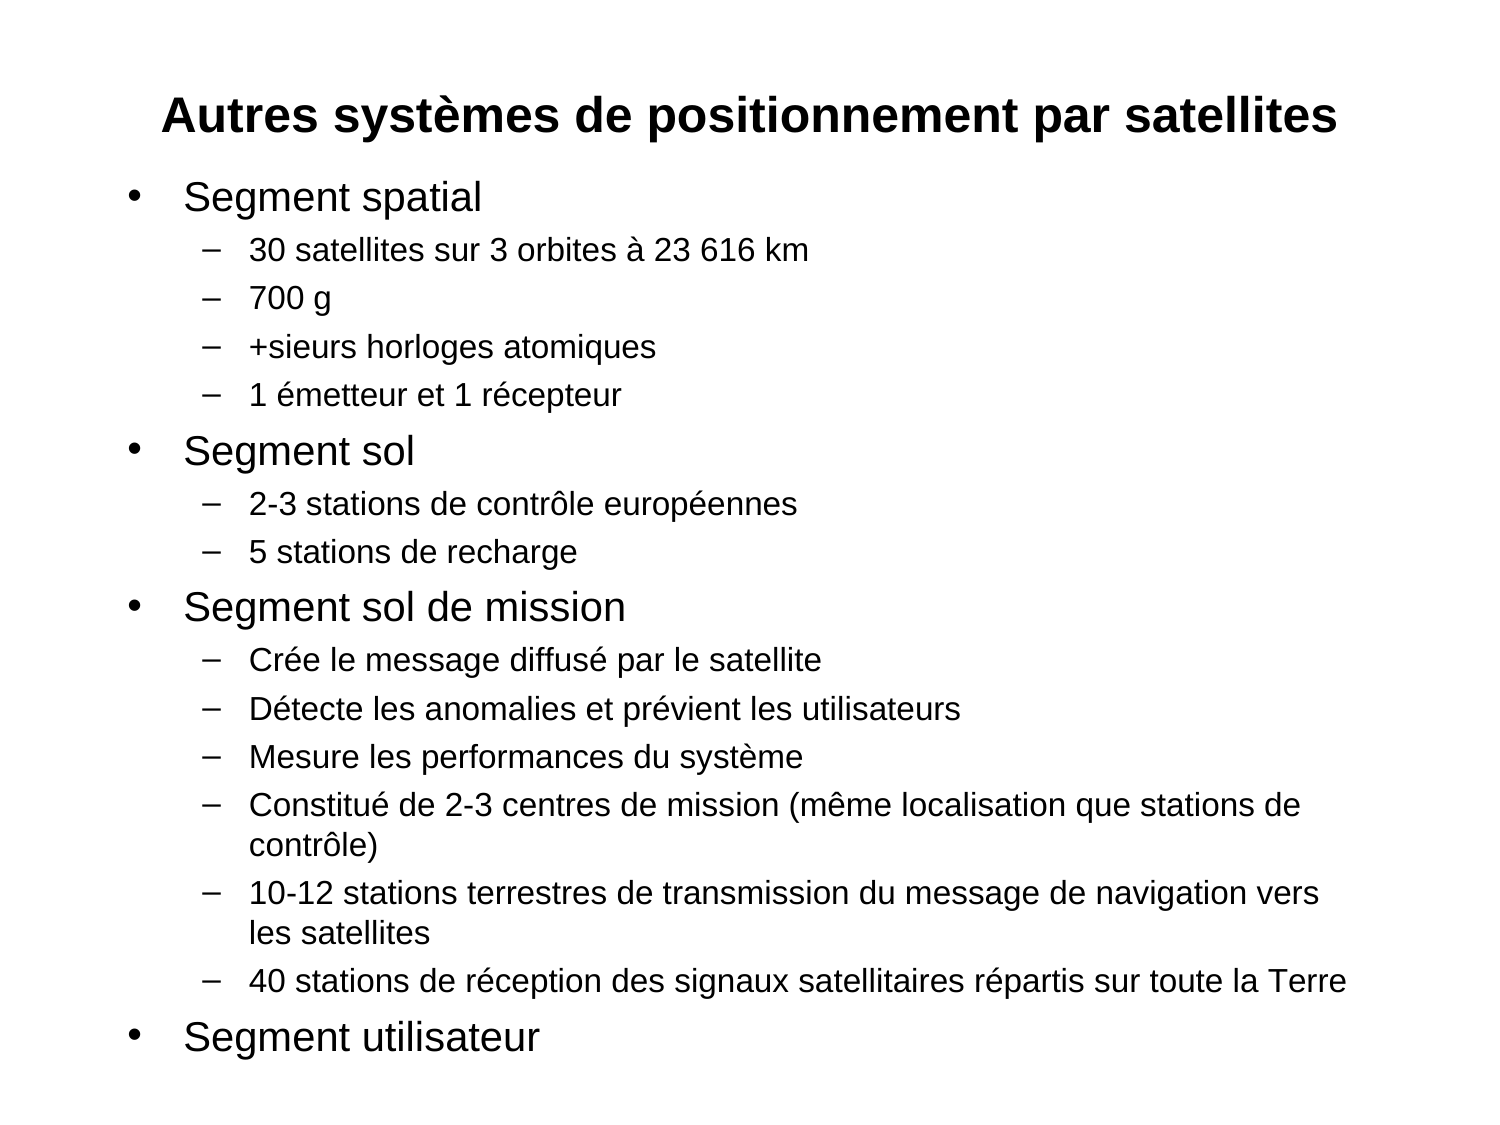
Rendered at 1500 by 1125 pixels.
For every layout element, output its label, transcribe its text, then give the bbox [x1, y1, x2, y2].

list Segment spatial 30 satellites sur 3 orbites à 23 616 km 700 g +sieurs horloges atomiques 1 émetteur et 1 récepteur Segment sol 2-3 stations de contrôle européennes 5 stations de recharge Segment sol de mission Crée le message diffusé par le satellite Détecte les anomalies et prévient les utilisateurs Mesure les performances du système Constitué de 2-3 centres de mission (même localisation que stations de contrôle) 10-12 stations terrestres de transmission du message de navigation vers les satellites 40 stations de réception des signaux satellitaires répartis sur toute la Terre Segment utilisateur [112, 162, 1388, 1068]
title Autres systèmes de positionnement par satellites [112, 68, 1388, 156]
